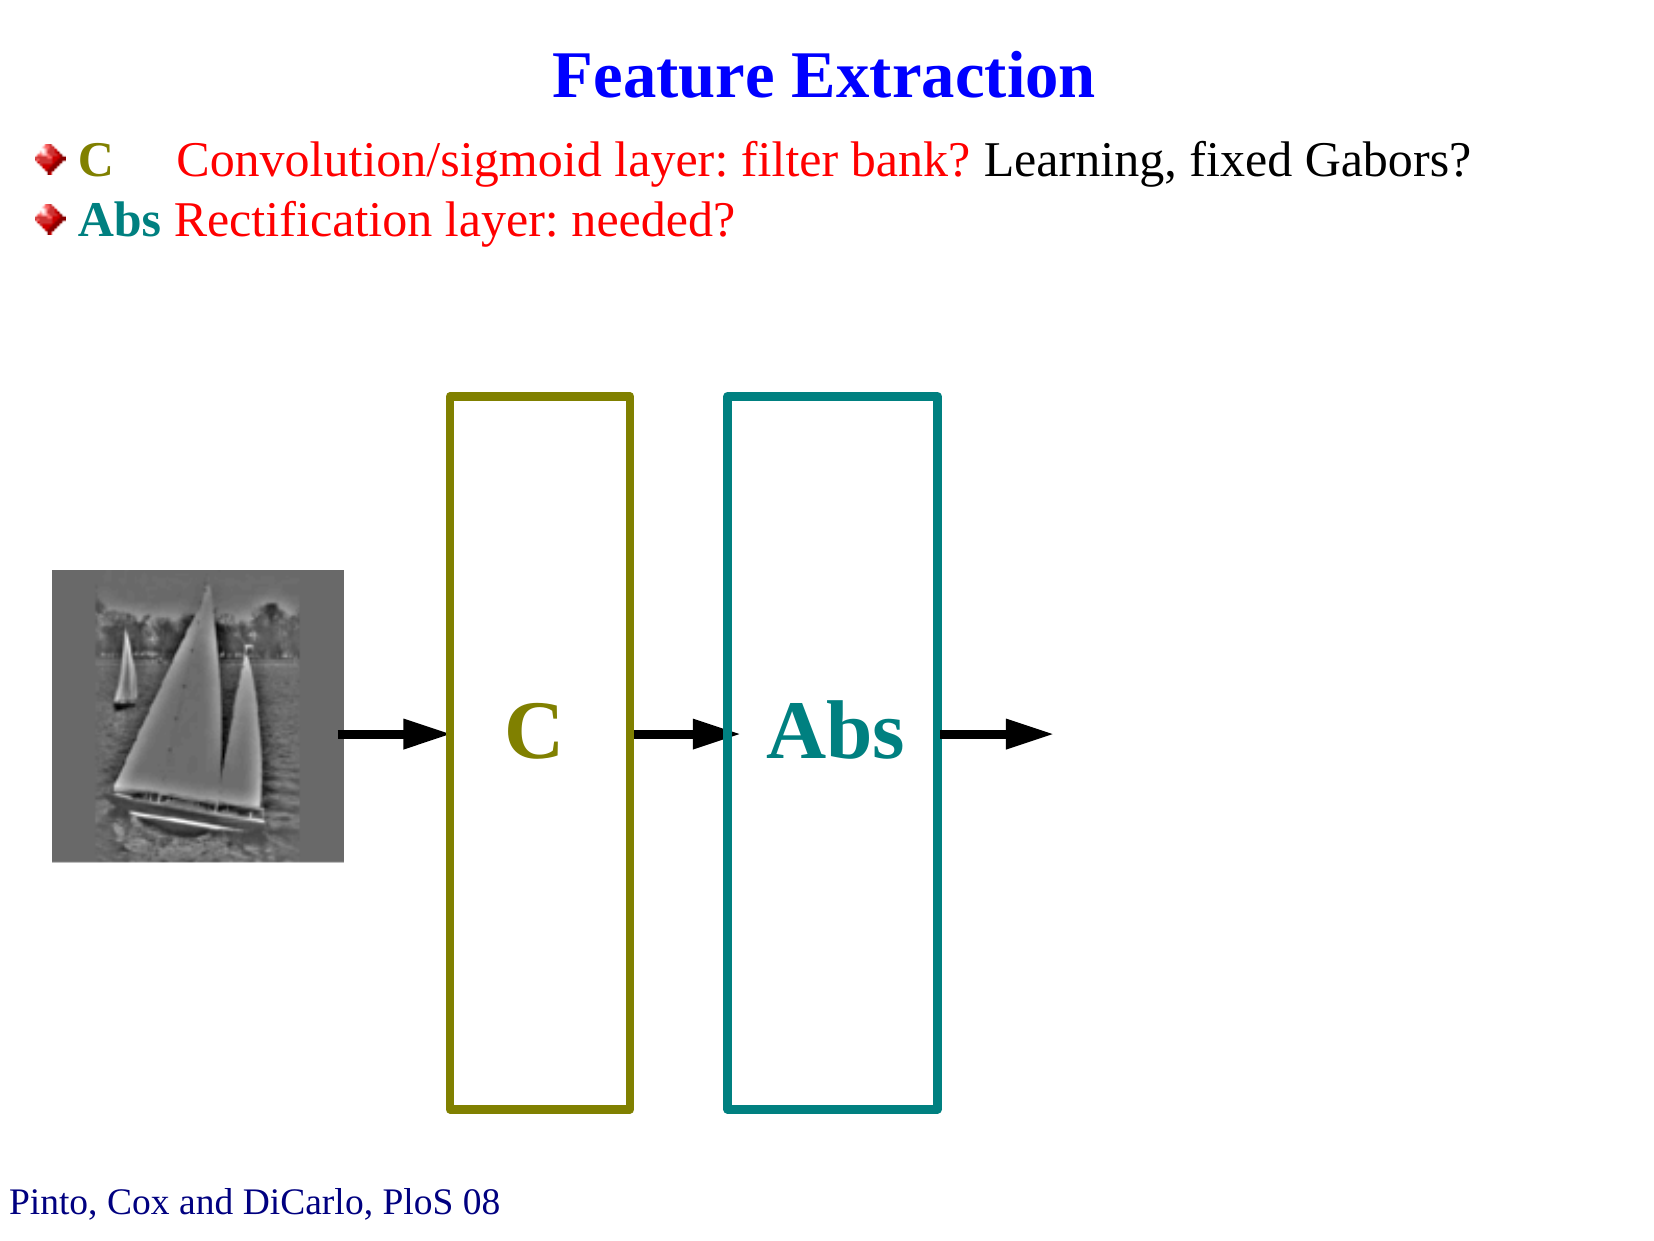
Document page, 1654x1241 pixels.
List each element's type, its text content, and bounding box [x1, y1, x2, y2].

text_box Pinto, Cox and DiCarlo, PloS 08 [9, 1181, 760, 1227]
text_box Abs Rectification layer: needed? [35, 198, 1501, 257]
text_box Feature Extraction [37, 37, 1613, 125]
picture [52, 570, 344, 865]
text_box C Convolution/sigmoid layer: filter bank? Learning, fixed Gabors? [35, 132, 1538, 198]
text_box Abs [727, 683, 945, 793]
text_box C [426, 683, 644, 793]
